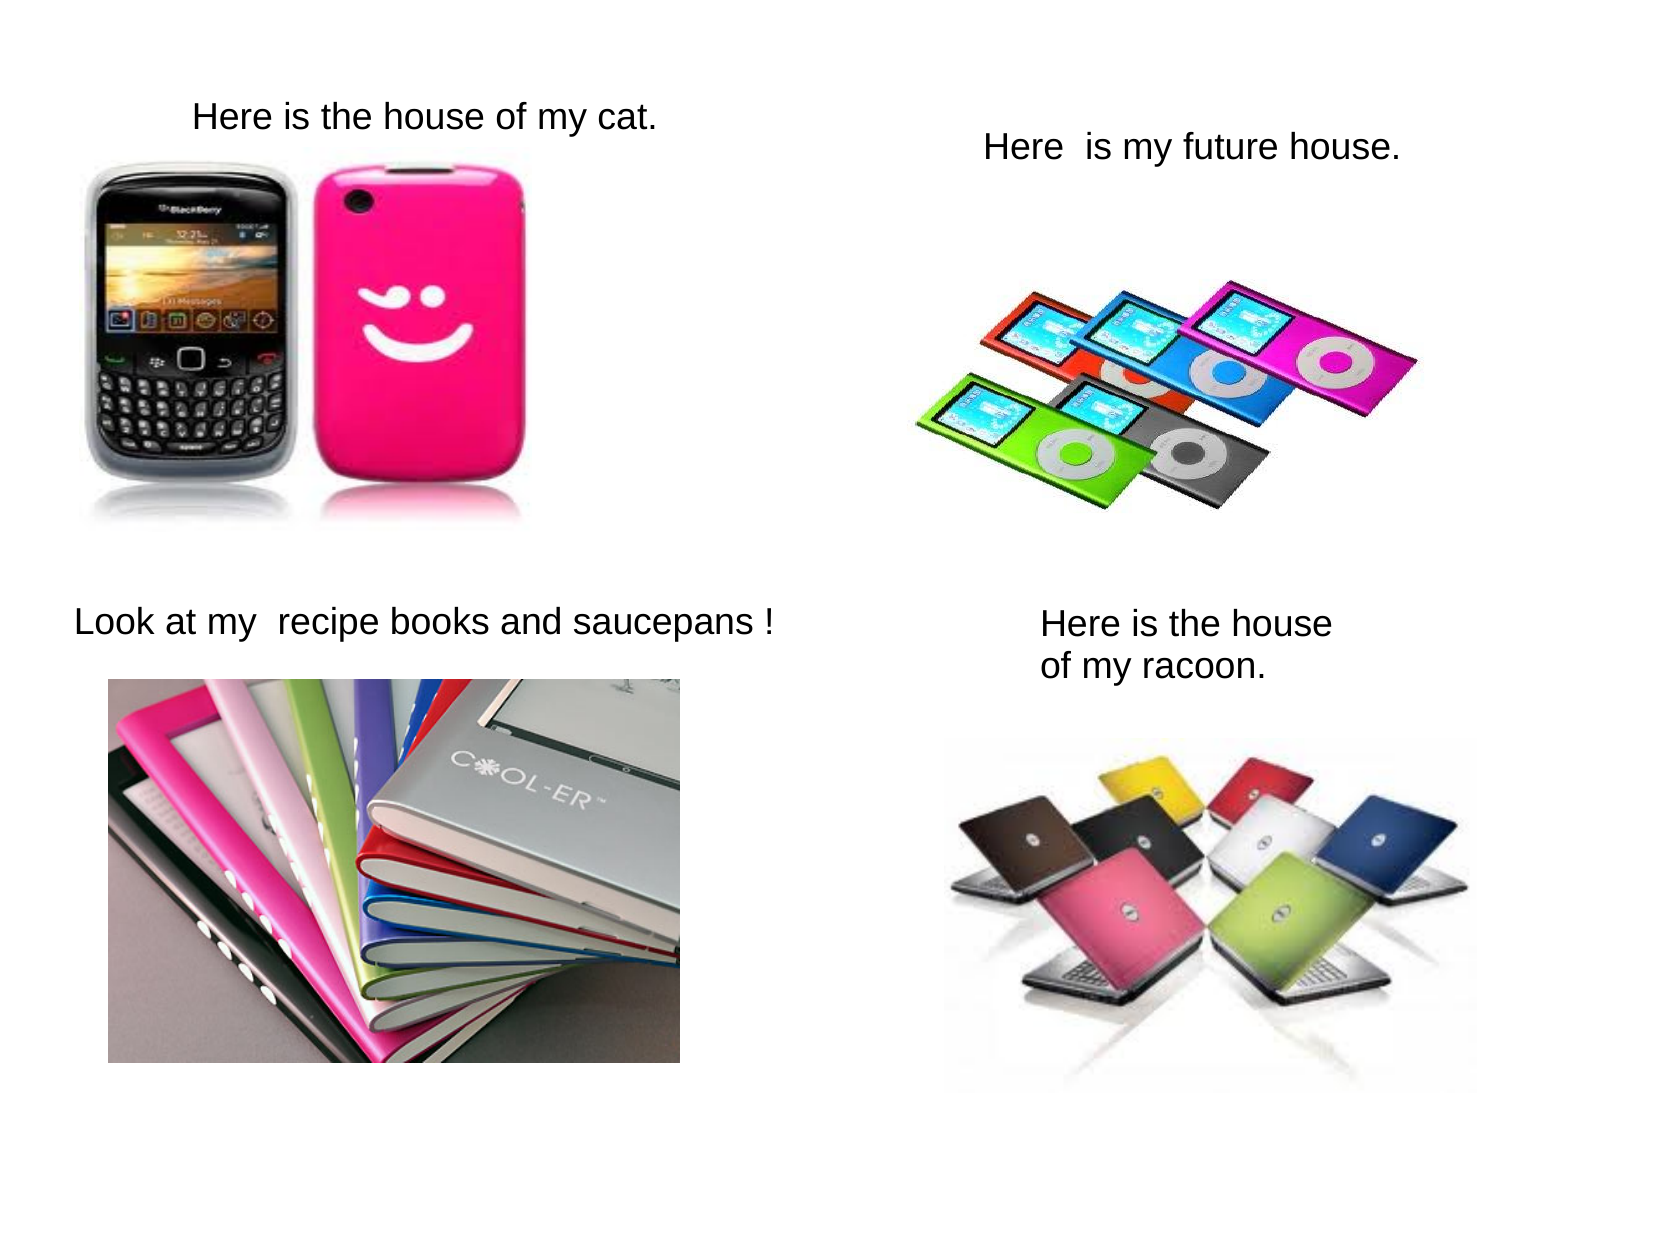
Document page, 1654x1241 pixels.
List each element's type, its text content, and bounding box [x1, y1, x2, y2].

text_box Look at my recipe books and saucepans ! [59, 592, 800, 650]
picture [108, 679, 680, 1063]
text_box Here is the house of my cat. [177, 88, 673, 146]
picture [79, 147, 532, 532]
text_box Here is my future house. [968, 118, 1417, 175]
picture [944, 738, 1477, 1093]
picture [885, 201, 1447, 591]
text_box Here is the house of my racoon. [1025, 595, 1349, 695]
